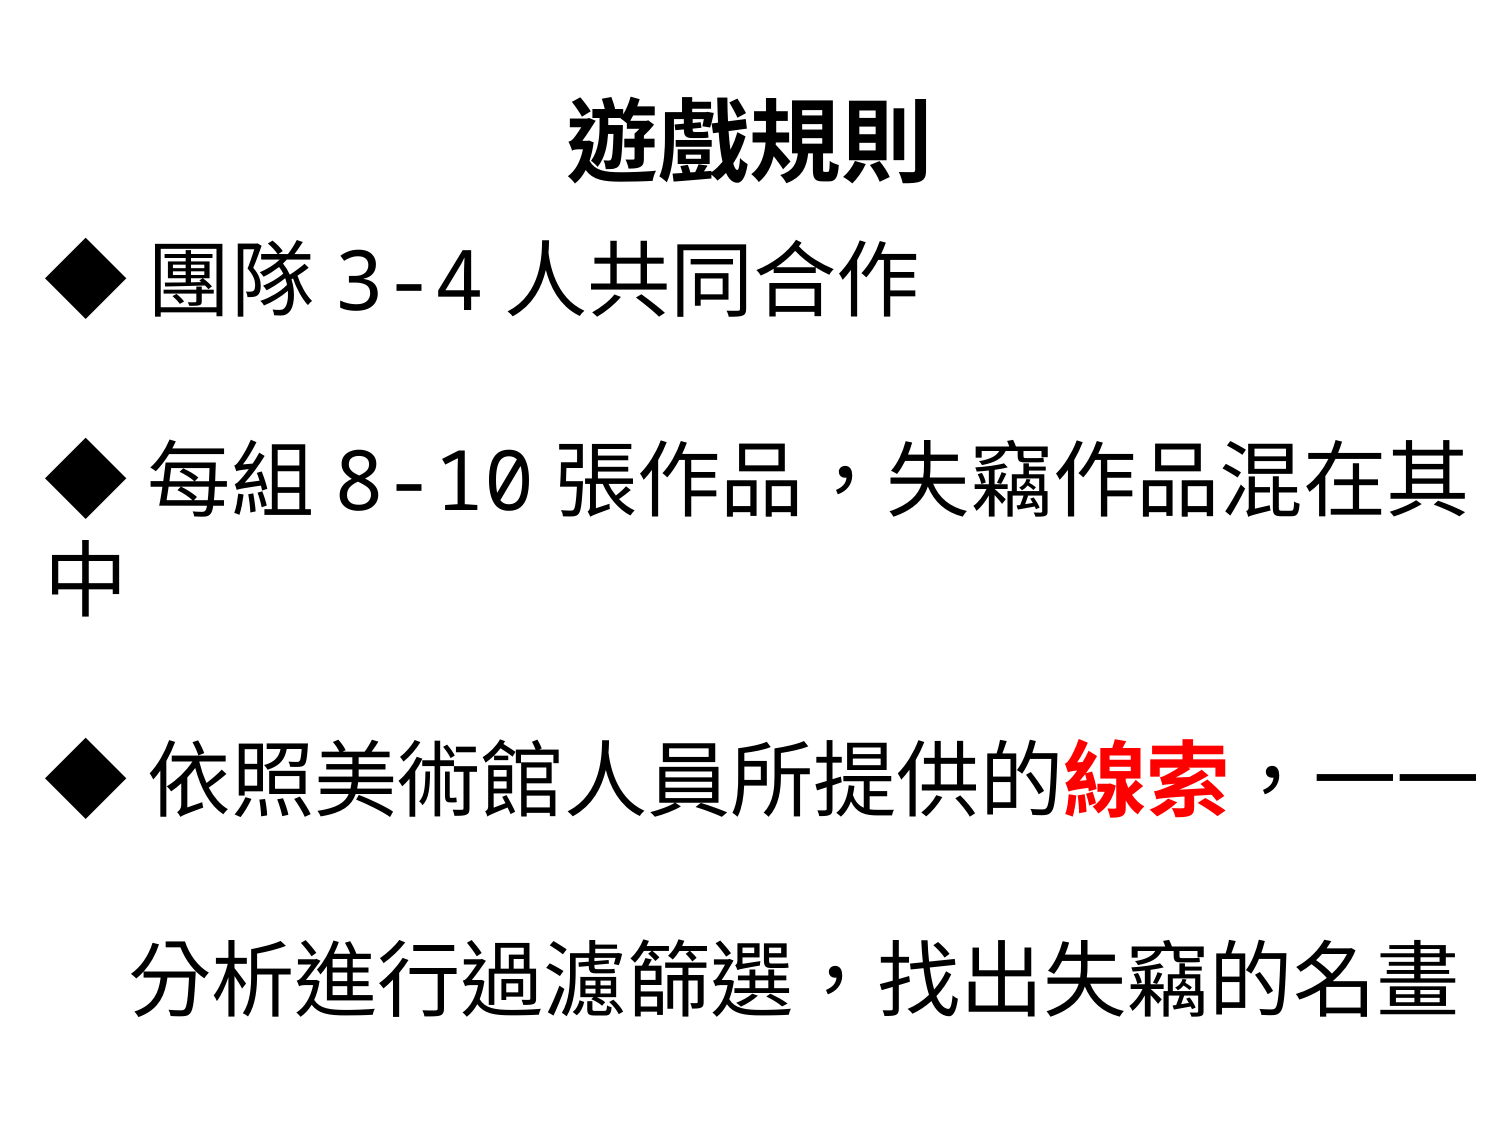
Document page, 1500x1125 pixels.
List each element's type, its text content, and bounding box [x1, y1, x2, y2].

title 遊戲規則 [75, 45, 1426, 219]
text_box ◆團隊3-4人共同合作 ◆每組8-10張作品，失竊作品混在其中 ◆依照美術館人員所提供的線索，一一 分析進行過濾篩選，找出失竊的名畫 ◆祝 ~ 順利破案 [29, 219, 1500, 1125]
